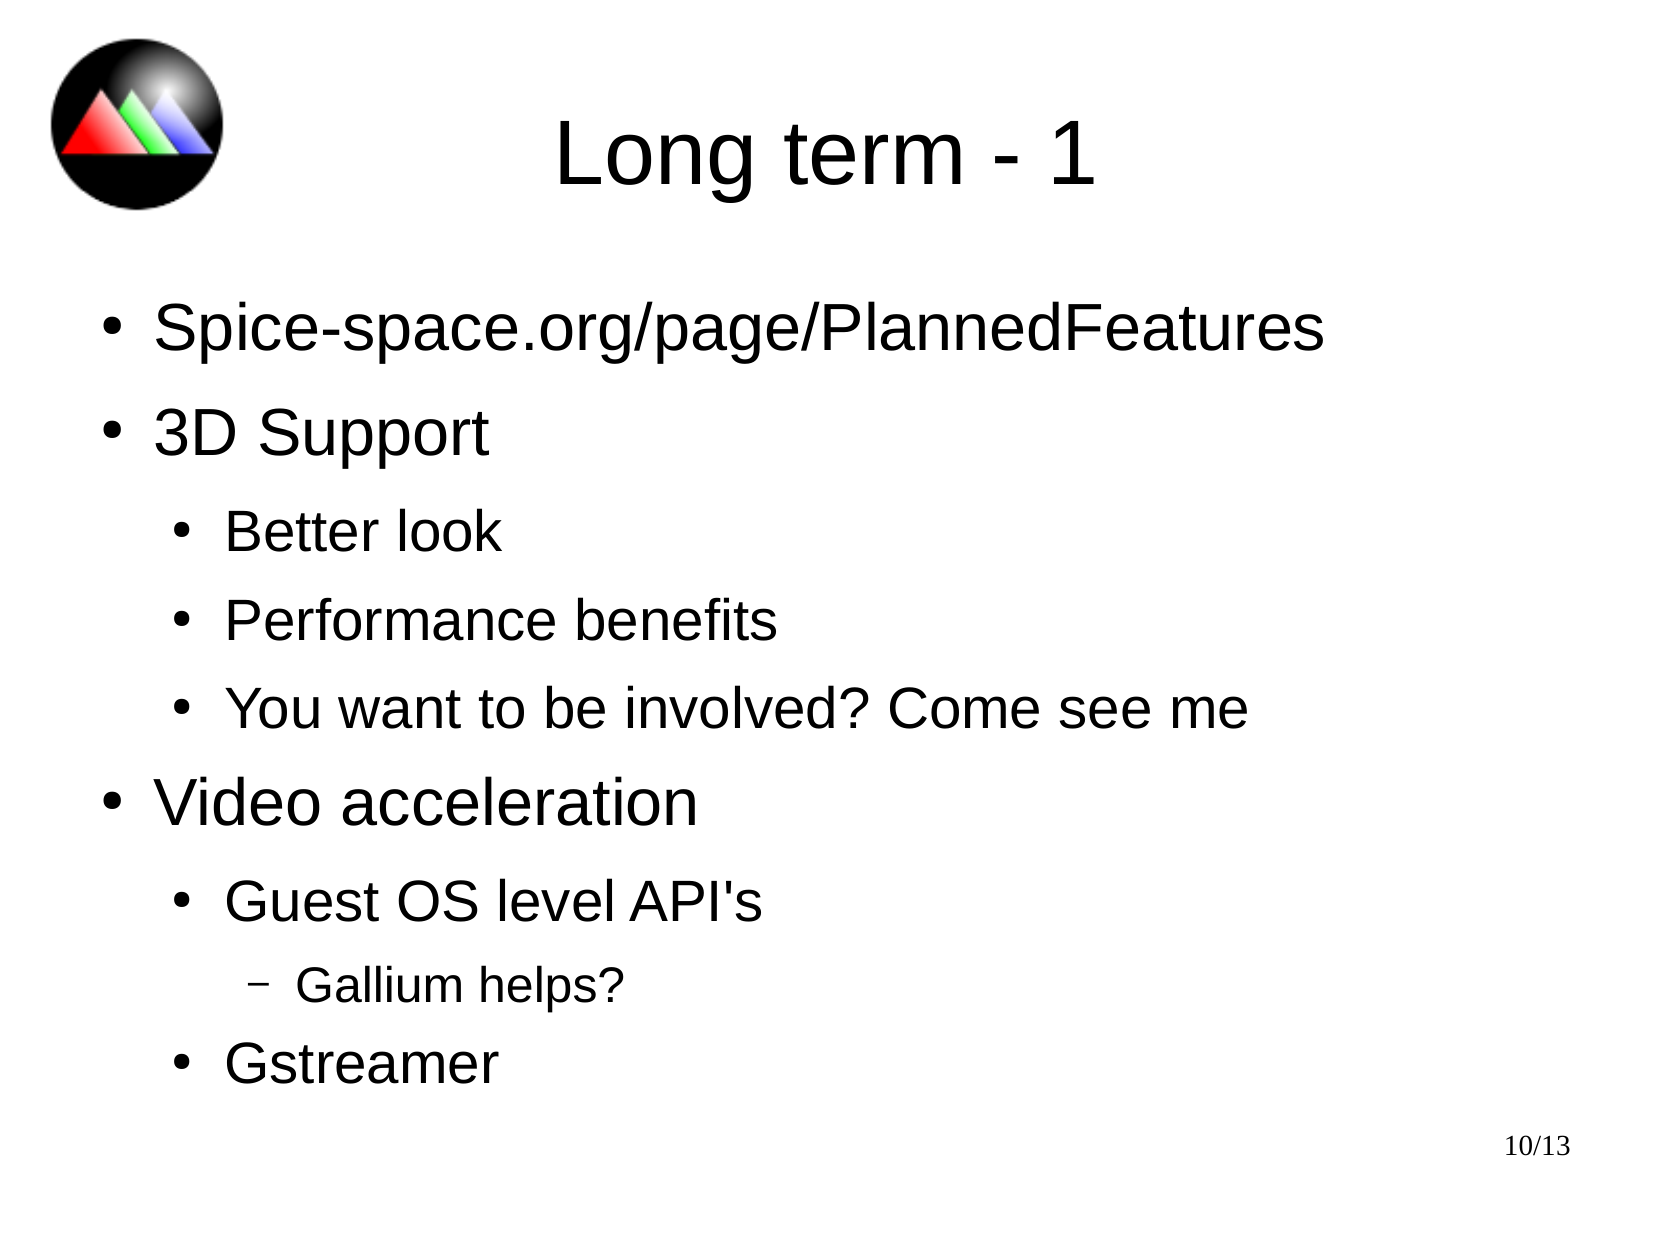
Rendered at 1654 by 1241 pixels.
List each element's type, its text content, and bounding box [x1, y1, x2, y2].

list Spice-space.org/page/PlannedFeatures 3D Support Better look Performance benefits You want to be involved? Come see me Video acceleration Guest OS level API's Gallium helps? Gstreamer [82, 290, 1571, 1109]
title Long term - 1 [82, 49, 1571, 257]
picture [37, 25, 238, 225]
